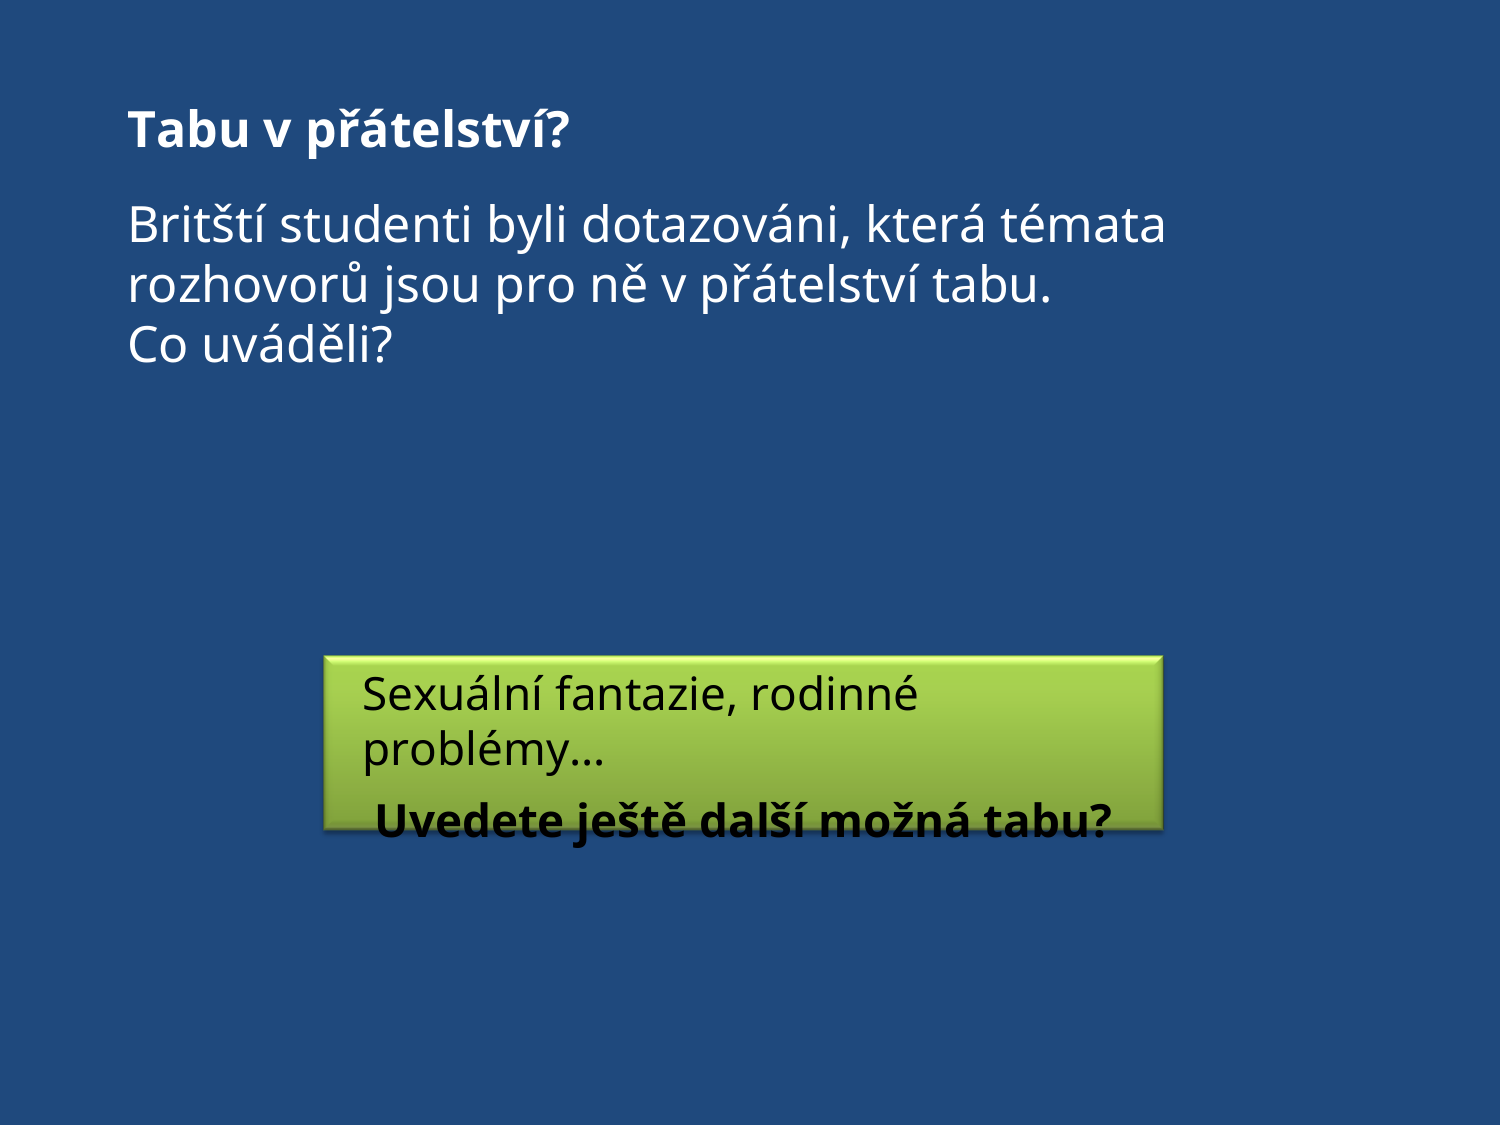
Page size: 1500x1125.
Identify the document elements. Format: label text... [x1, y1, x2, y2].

text_box Sexuální fantazie, rodinné problémy… Uvedete ještě další možná tabu? [324, 656, 1164, 831]
picture [315, 643, 1172, 843]
title Tabu v přátelství? Britští studenti byli dotazováni, která témata rozhovorů jsou pro ně v přátelství tabu. Co uváděli? [112, 89, 1388, 610]
